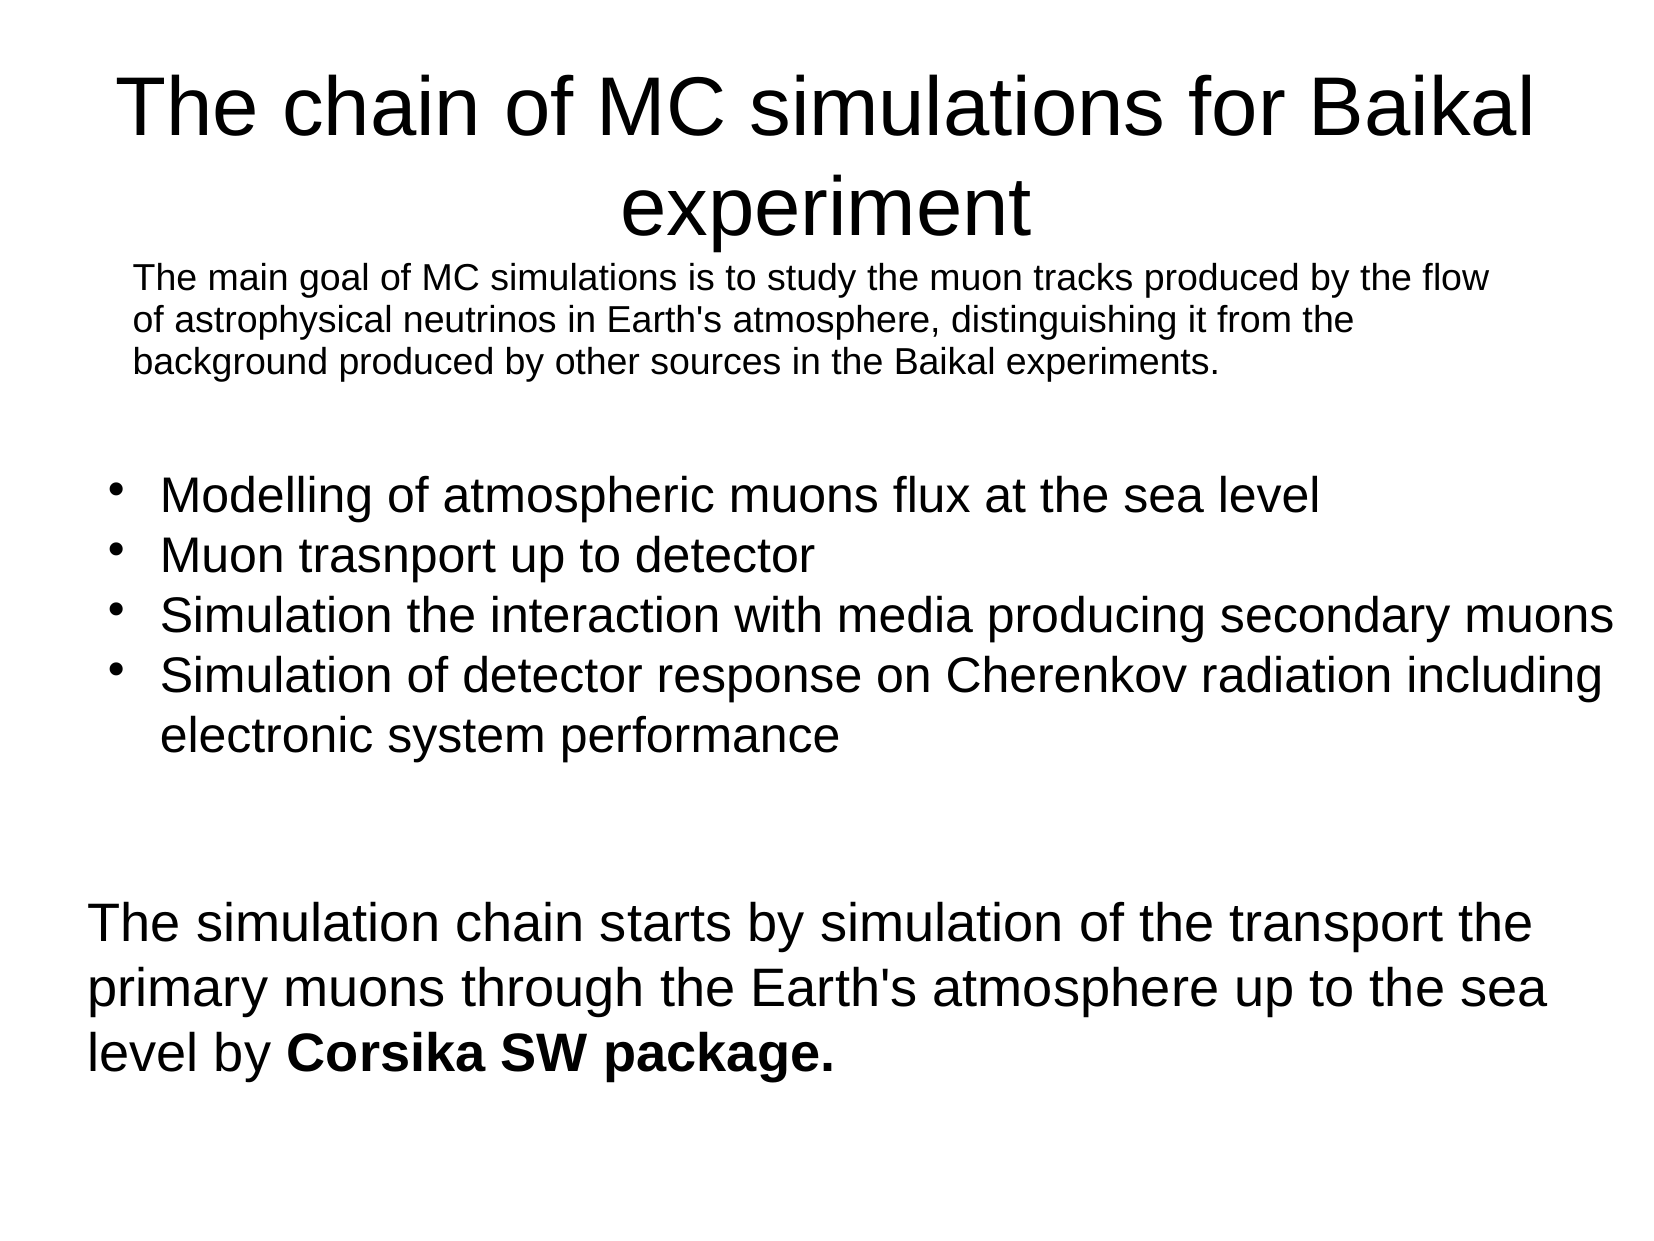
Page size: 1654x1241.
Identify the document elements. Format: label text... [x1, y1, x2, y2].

text_box The simulation chain starts by simulation of the transport the primary muons through the Earth's atmosphere up to the sea level by Corsika SW package. [72, 880, 1653, 1076]
text_box The chain of MC simulations for Baikal experiment [82, 49, 1570, 256]
text_box The main goal of MC simulations is to study the muon tracks produced by the flow of astrophysical neutrinos in Earth's atmosphere, distinguishing it from the background produced by other sources in the Baikal experiments. [117, 249, 1516, 391]
text_box Modelling of atmospheric muons flux at the sea level Muon trasnport up to detector Simulation the interaction with media producing secondary muons Simulation of detector response on Cherenkov radiation including electronic system performance [89, 462, 1624, 829]
